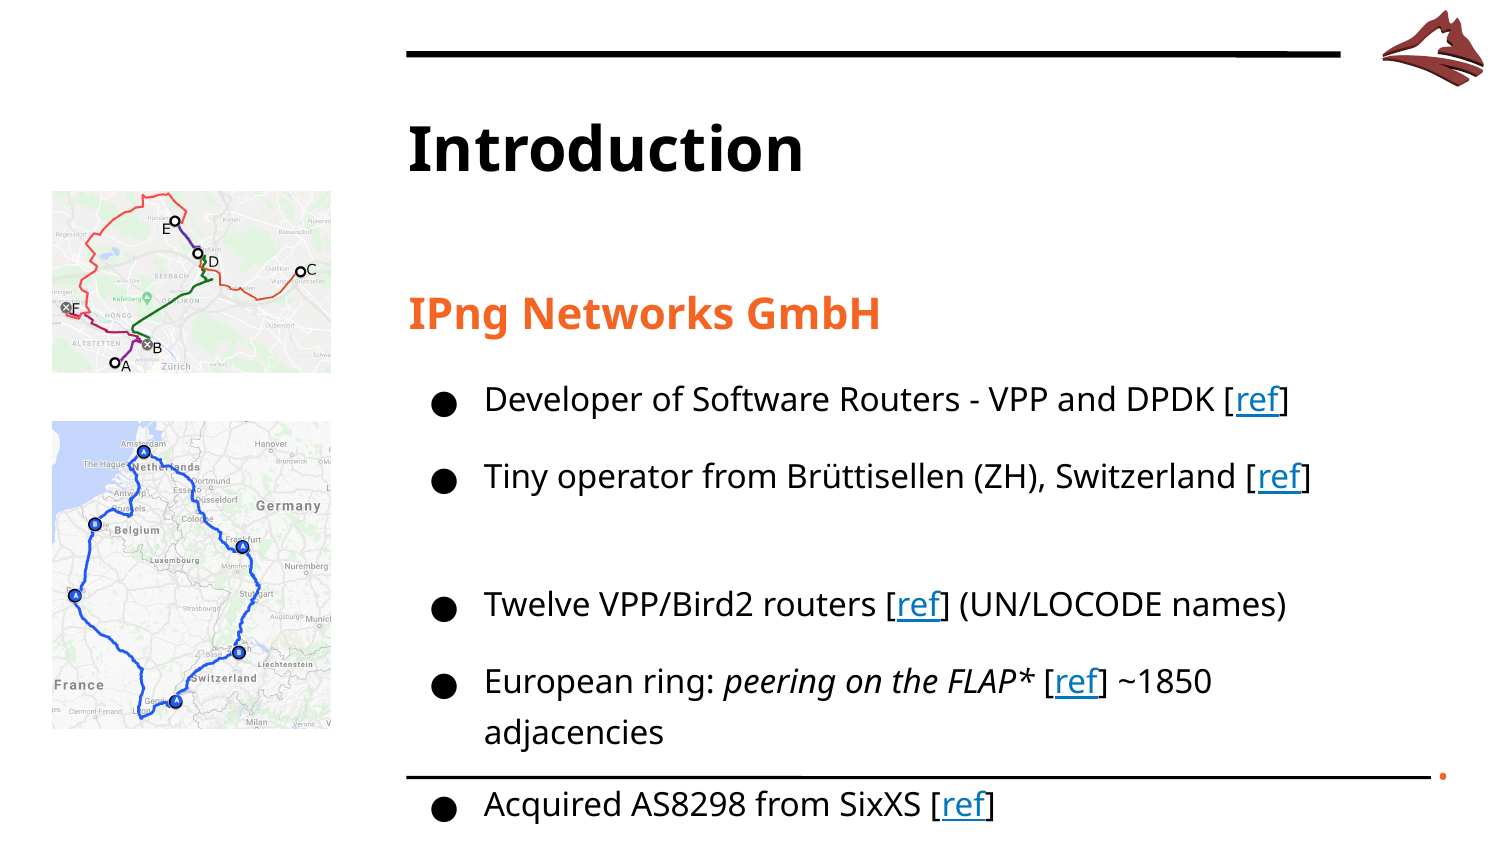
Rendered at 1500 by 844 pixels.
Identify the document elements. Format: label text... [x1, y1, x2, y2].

list IPng Networks GmbH Developer of Software Routers - VPP and DPDK [ref] Tiny operator from Brüttisellen (ZH), Switzerland [ref] [393, 262, 1431, 570]
text_box • [1422, 743, 1475, 809]
title Introduction [393, 94, 1431, 199]
text_box Twelve VPP/Bird2 routers [ref] (UN/LOCODE names) European ring: peering on the FLAP* [ref] ~1850 adjacencies Acquired AS8298 from SixXS [ref] [393, 561, 1396, 844]
picture [52, 421, 331, 729]
picture [52, 191, 331, 373]
picture [1382, 10, 1484, 87]
